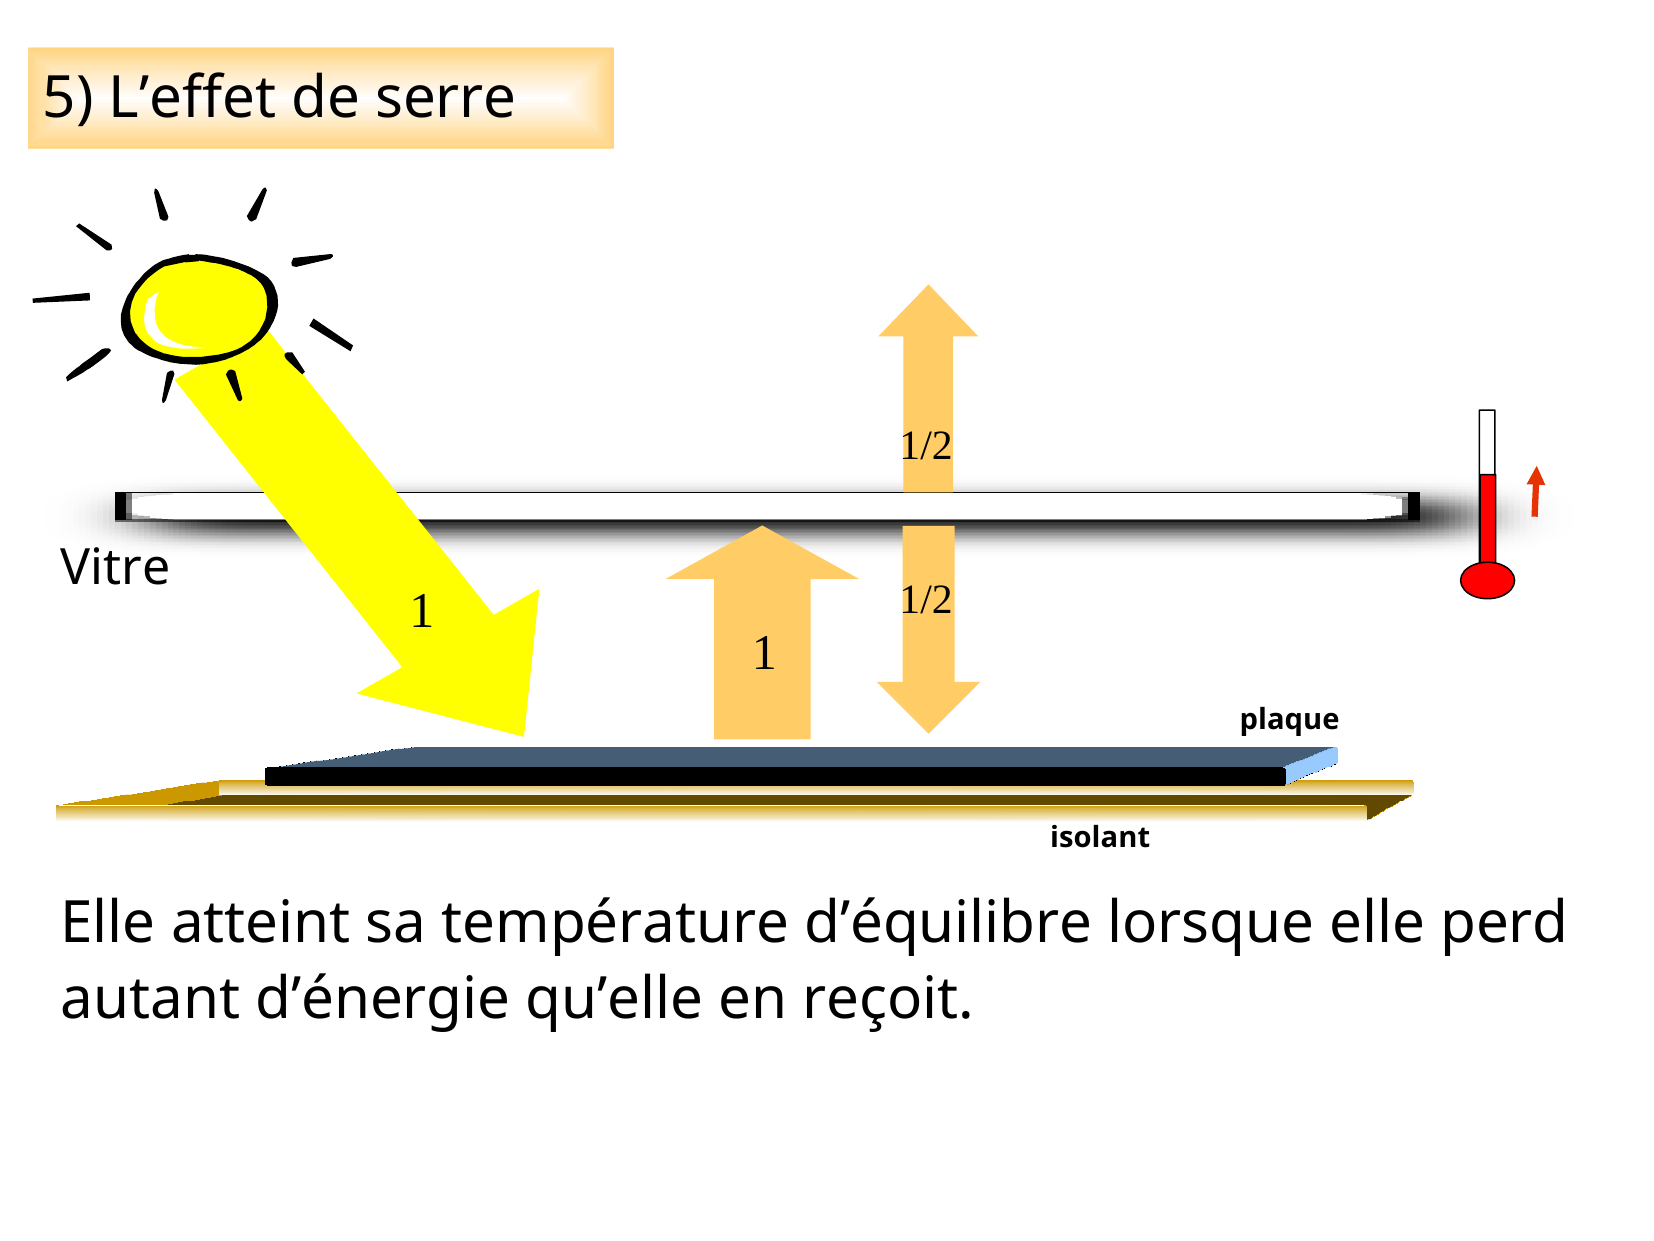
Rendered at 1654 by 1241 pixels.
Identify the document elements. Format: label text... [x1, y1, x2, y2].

text_box [154, 188, 169, 221]
text_box [32, 292, 91, 303]
text_box [309, 318, 354, 352]
picture [1495, 472, 1591, 564]
text_box 1/2 [899, 569, 975, 628]
picture [27, 472, 319, 564]
text_box isolant [1035, 808, 1288, 884]
picture [44, 737, 1429, 832]
text_box Elle atteint sa température d’équilibre lorsque elle perd autant d’énergie qu’elle en reçoit. [45, 873, 1597, 1162]
text_box [876, 628, 981, 734]
text_box [291, 254, 333, 267]
text_box 1 [409, 575, 445, 645]
text_box 1 [751, 616, 787, 687]
text_box [66, 348, 112, 382]
text_box [1460, 410, 1515, 599]
text_box 1/2 [899, 416, 975, 474]
picture [382, 472, 1479, 564]
text_box plaque [1224, 690, 1477, 766]
text_box [246, 187, 267, 222]
text_box [903, 474, 954, 493]
text_box [120, 254, 540, 737]
text_box [878, 284, 979, 416]
text_box [665, 525, 860, 740]
text_box [28, 47, 615, 149]
text_box Vitre [45, 523, 209, 566]
text_box [902, 525, 955, 569]
text_box 5) L’effet de serre [28, 48, 613, 149]
text_box [76, 223, 113, 251]
